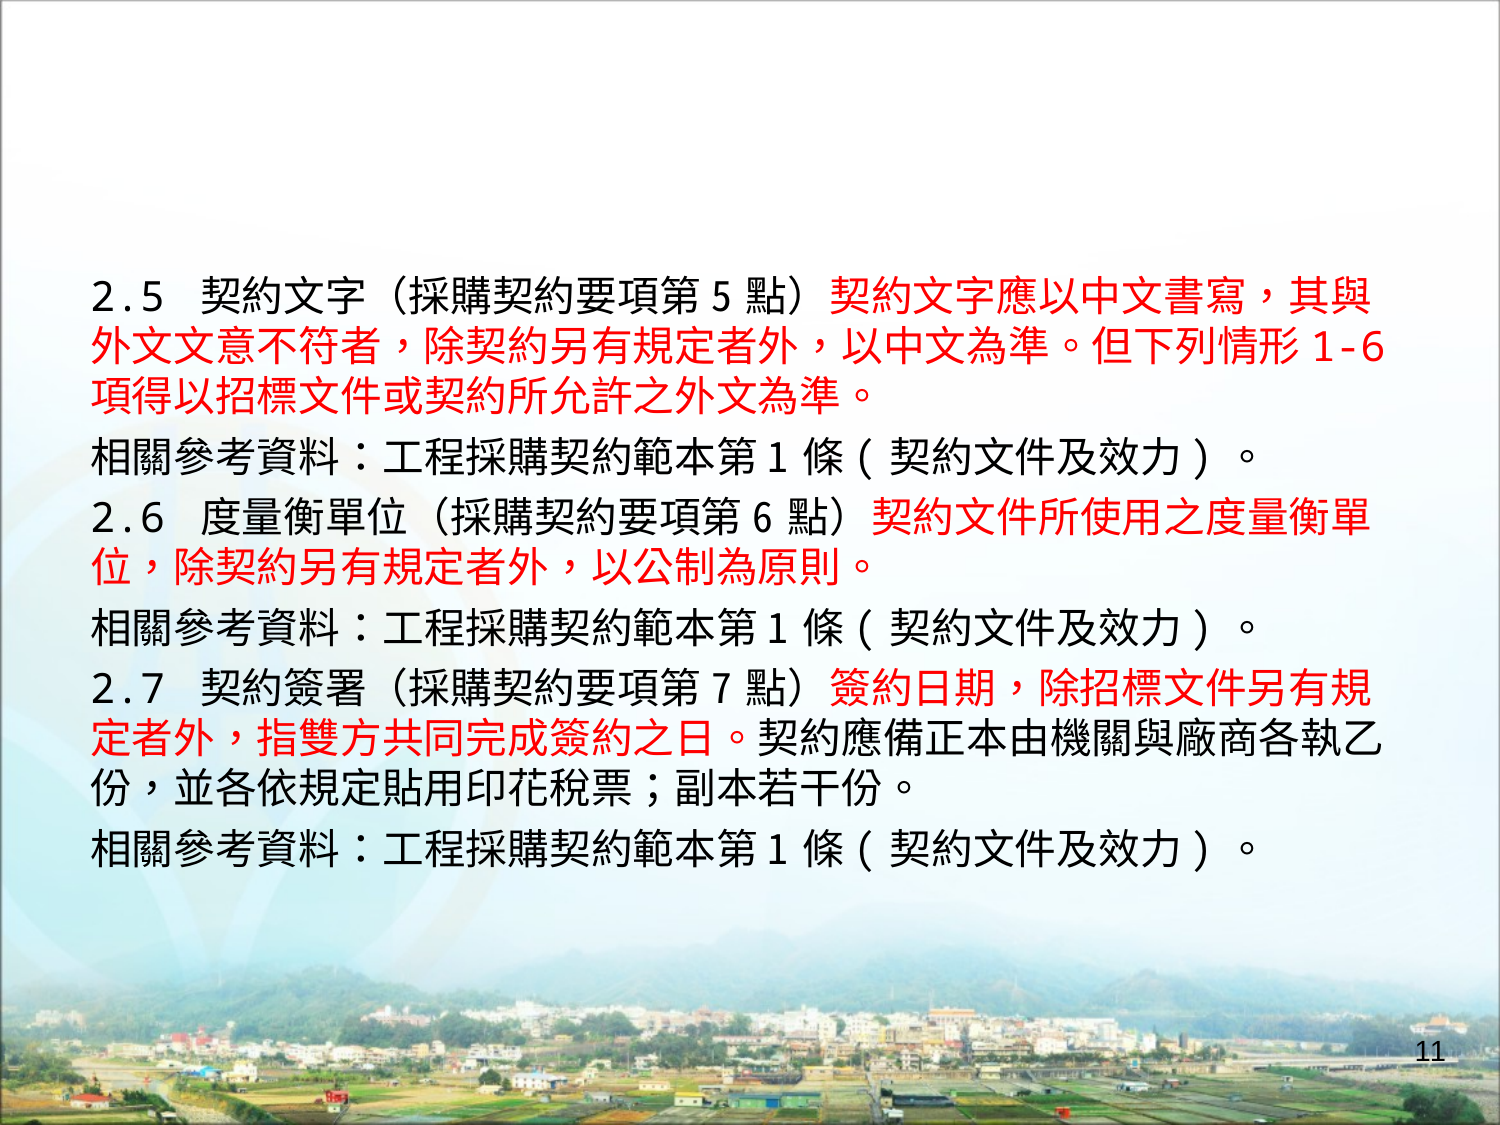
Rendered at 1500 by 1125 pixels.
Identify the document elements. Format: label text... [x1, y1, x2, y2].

picture [0, 0, 1500, 1125]
text_box <編號> [1111, 1024, 1462, 1103]
list 2.5 契約文字（採購契約要項第5點）契約文字應以中文書寫，其與外文文意不符者，除契約另有規定者外，以中文為準。但下列情形1-6項得以招標文件或契約所允許之外文為準。 相關參考資料：工程採購契約範本第1條(契約文件及效力)。 2.6 度量衡單位（採購契約要項第6點）契約文件所使用之度量衡單位，除契約另有規定者外，以公制為原則。 相關參考資料：工程採購契約範本第1條(契約文件及效力)。 2.7 契約簽署（採購契約要項第7點）簽約日期，除招標文件另有規定者外，指雙方共同完成簽約之日。契約應備正本由機關與廠商各執乙份，並各依規定貼用印花稅票；副本若干份。 相關參考資料：工程採購契約範本第1條(契約文件及效力)。 [75, 262, 1426, 1005]
